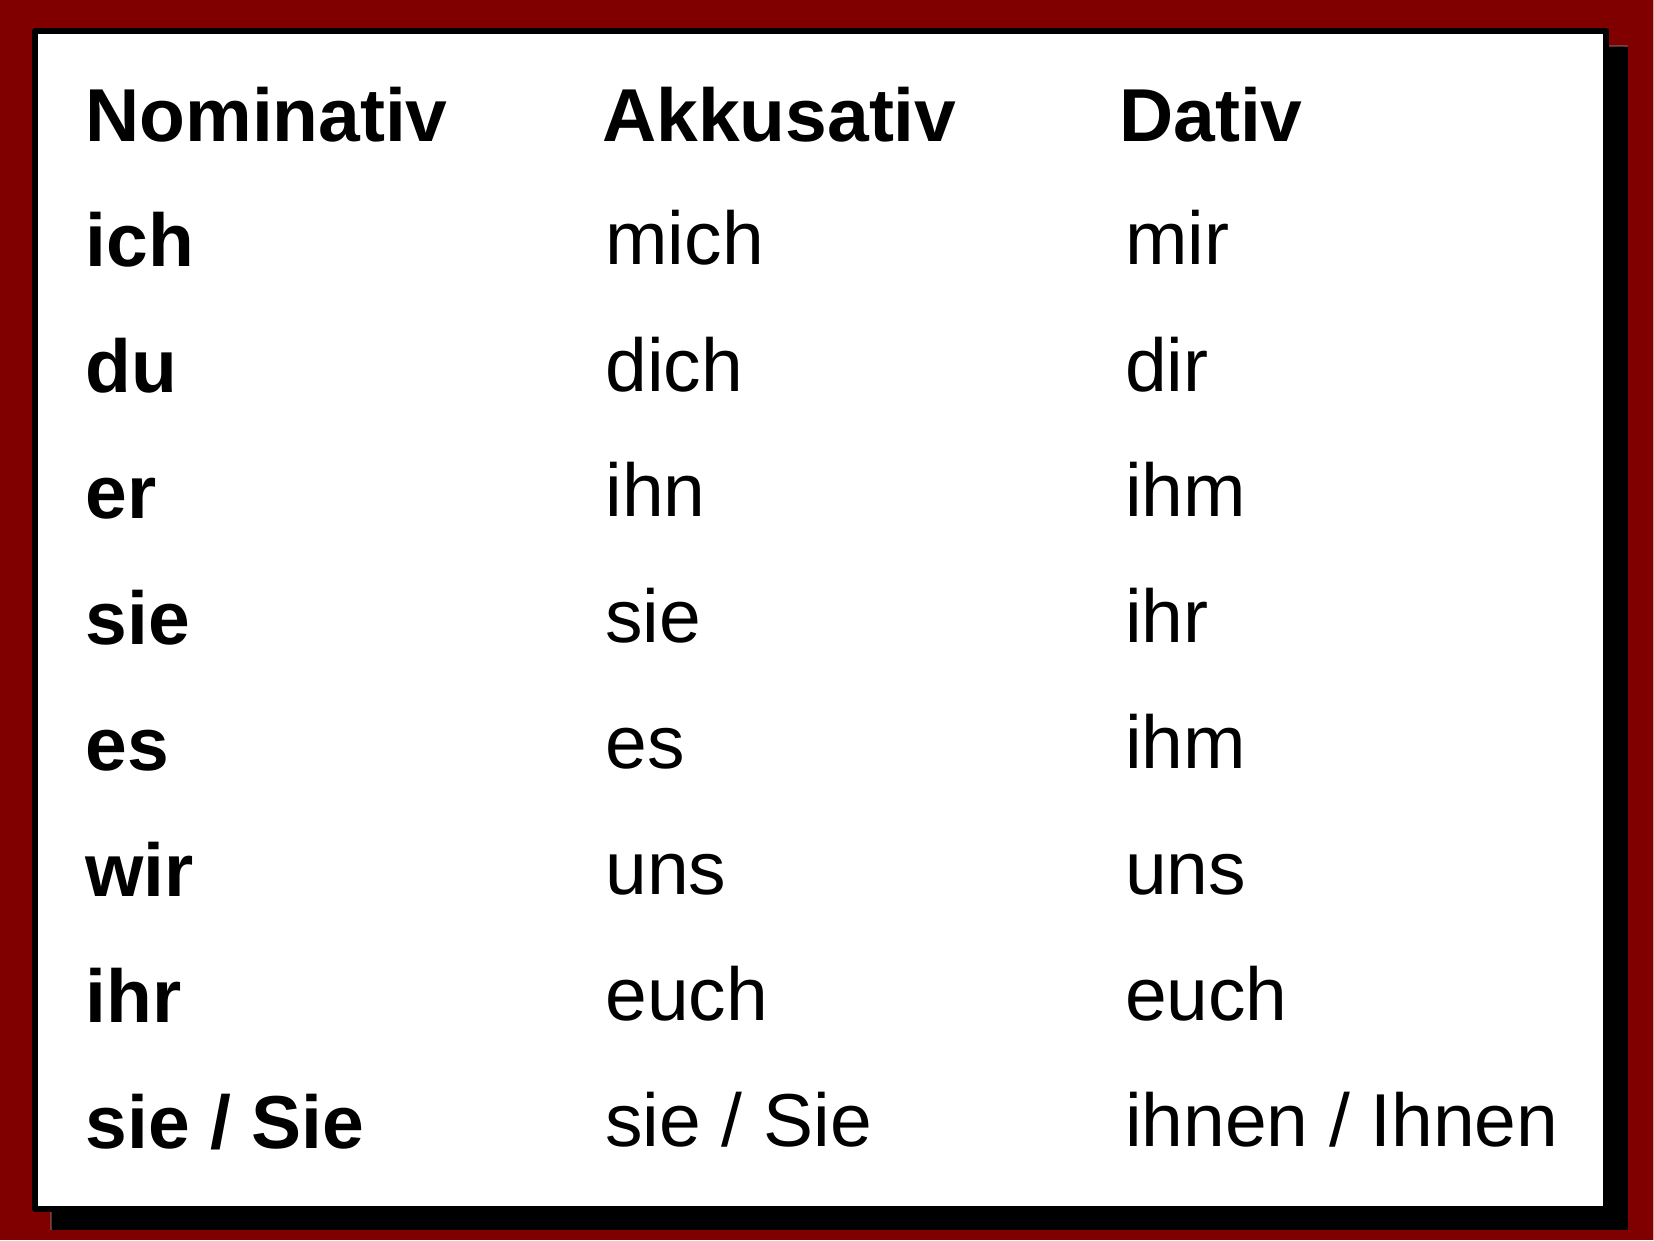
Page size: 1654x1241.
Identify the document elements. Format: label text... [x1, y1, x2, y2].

text_box mir dir ihm ihr ihm uns euch ihnen / Ihnen [1110, 147, 1601, 1171]
text_box [35, 30, 1607, 1210]
text_box mich dich ihn sie es uns euch sie / Sie [590, 147, 1081, 1171]
text_box Nominativ Akkusativ Dativ ich du er sie es wir ihr sie / Sie [70, 23, 1654, 1173]
